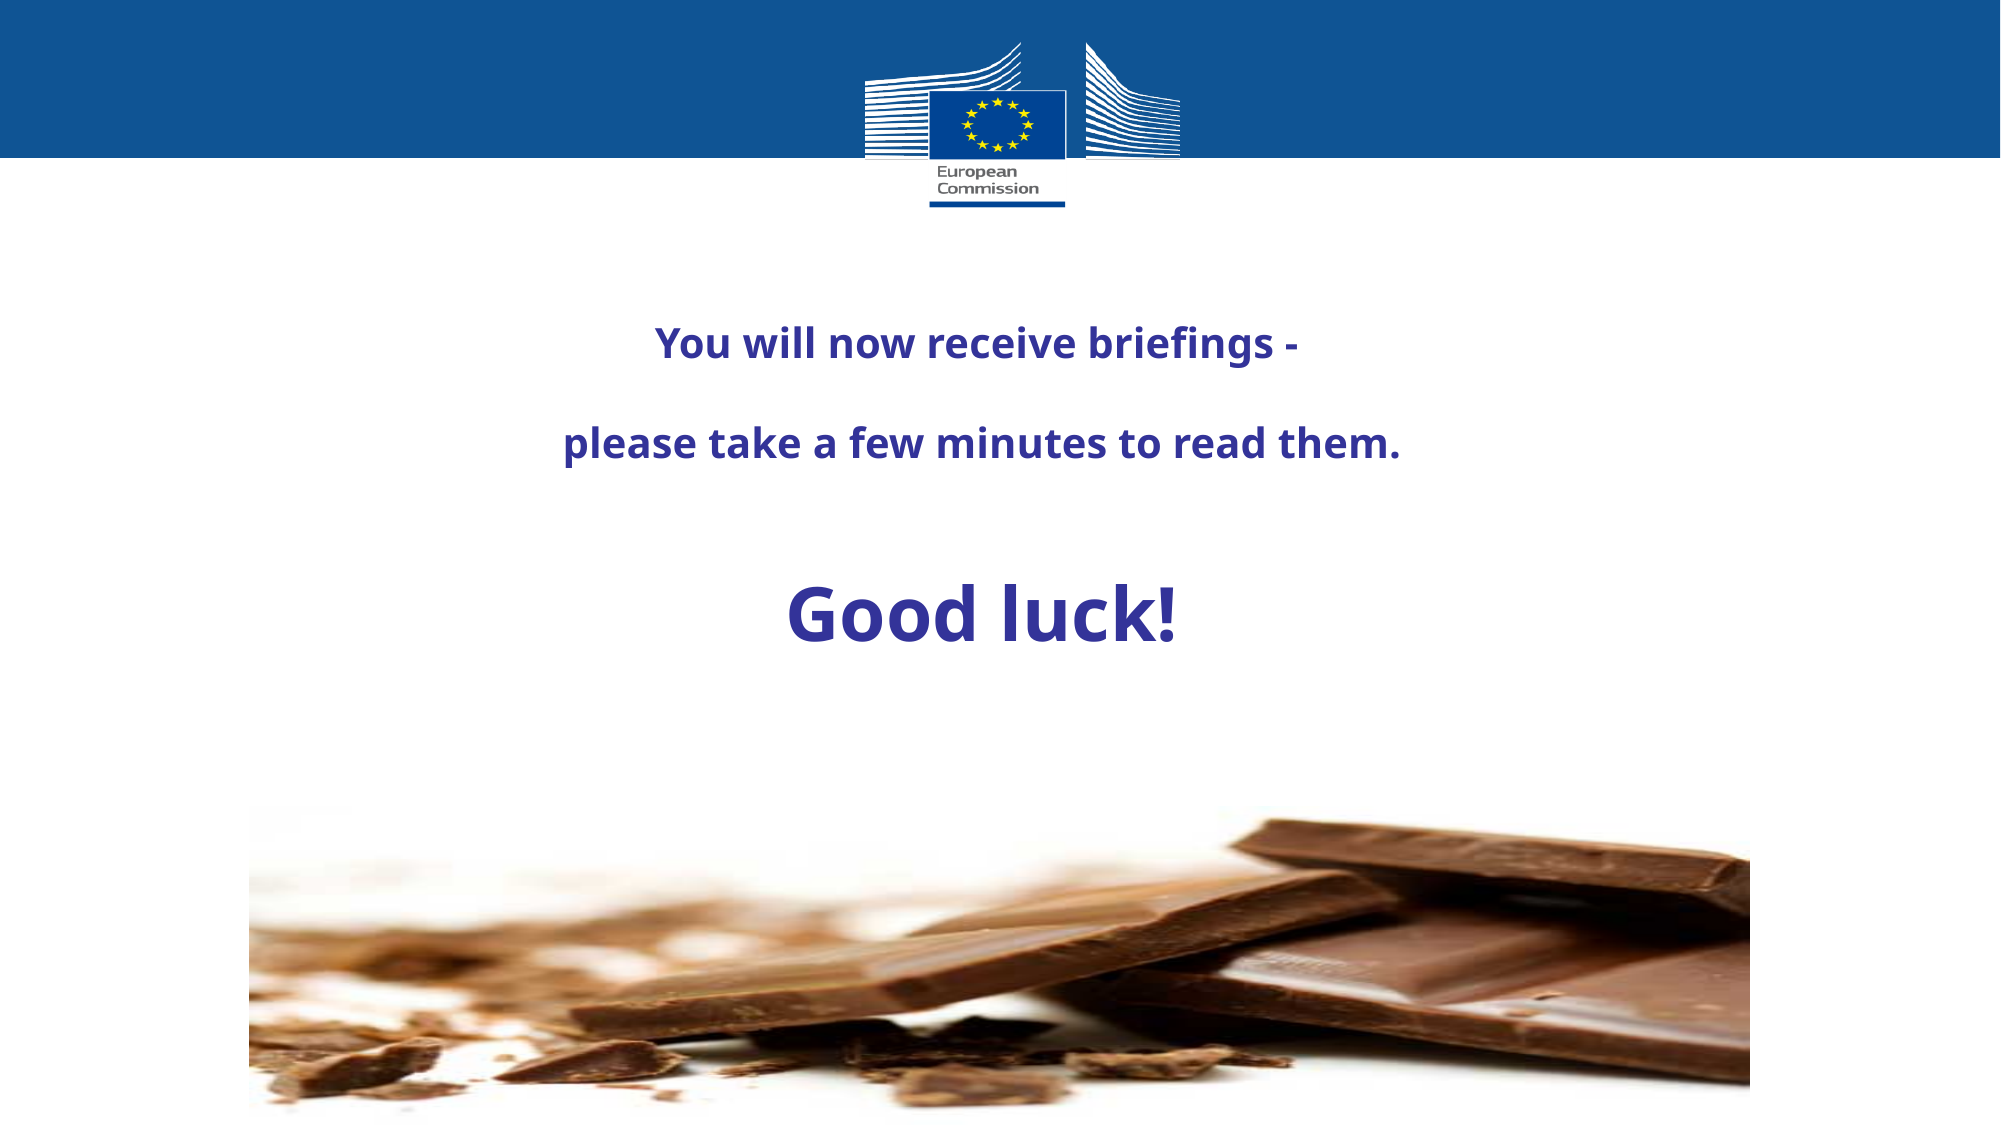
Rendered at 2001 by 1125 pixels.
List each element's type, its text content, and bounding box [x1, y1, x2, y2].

title You will now receive briefings - please take a few minutes to read them. Good luck! [255, 242, 1650, 806]
picture [249, 806, 1750, 1125]
text_box [324, 19, 1544, 207]
